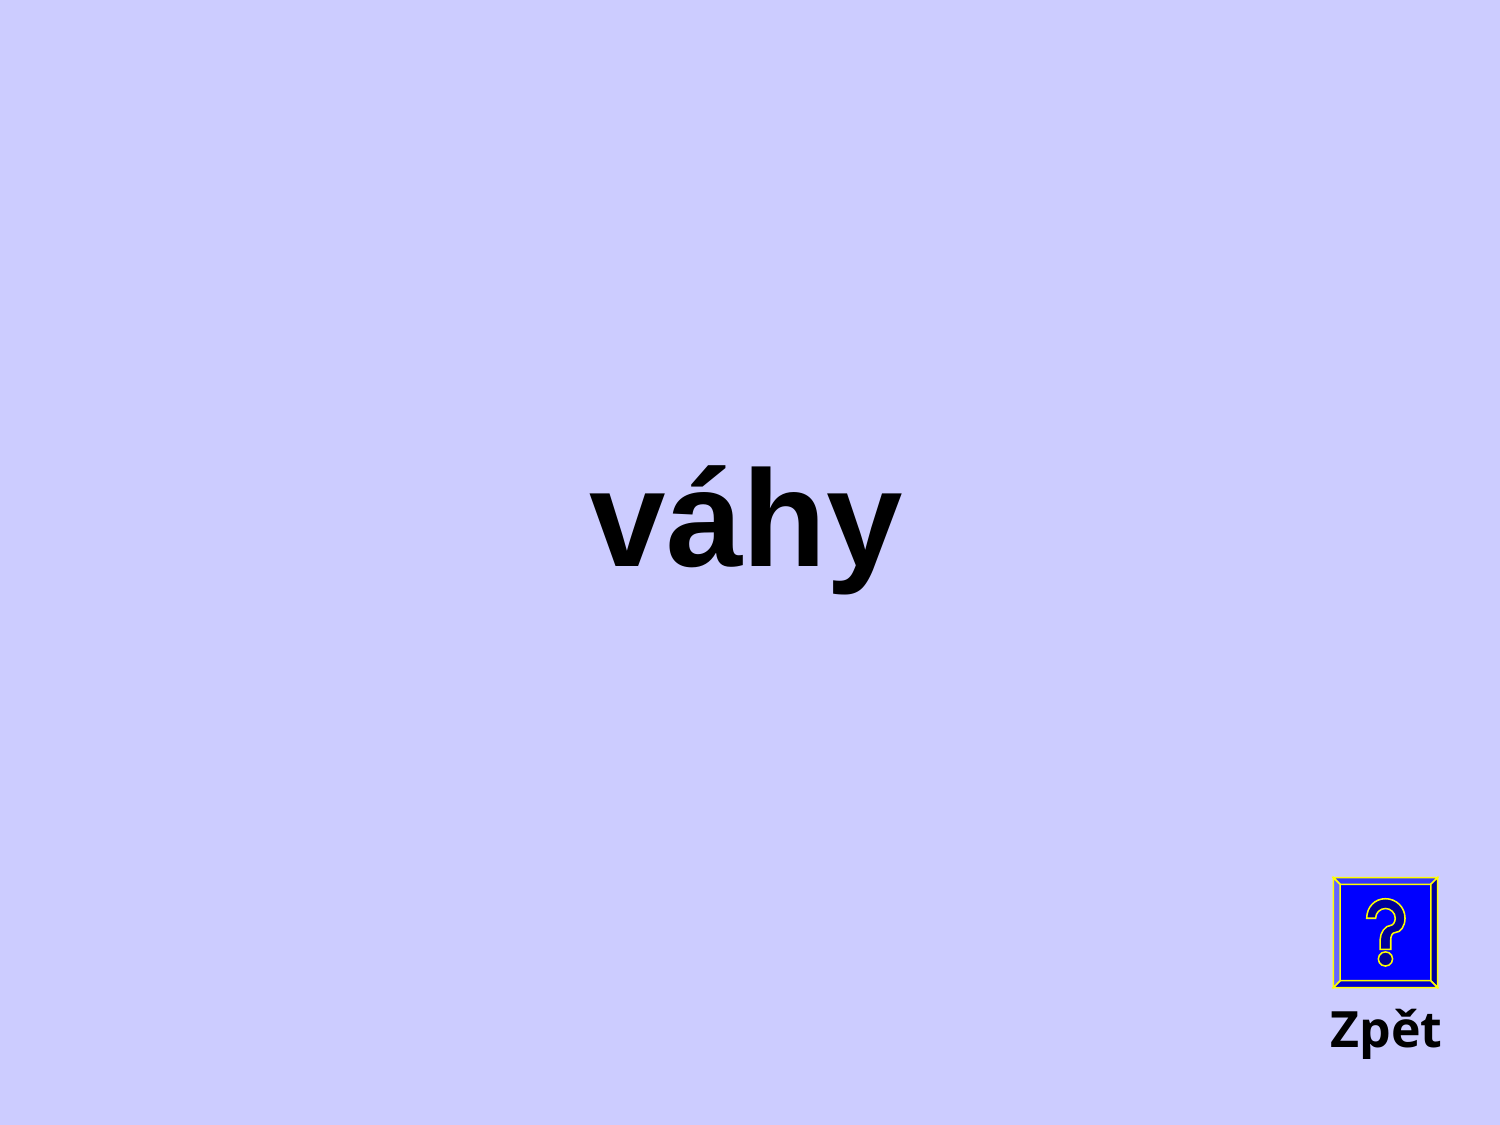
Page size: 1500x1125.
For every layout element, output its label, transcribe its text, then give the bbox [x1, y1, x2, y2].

text_box váhy [55, 420, 1438, 602]
text_box [1334, 877, 1438, 988]
text_box Zpět [1274, 990, 1500, 1066]
